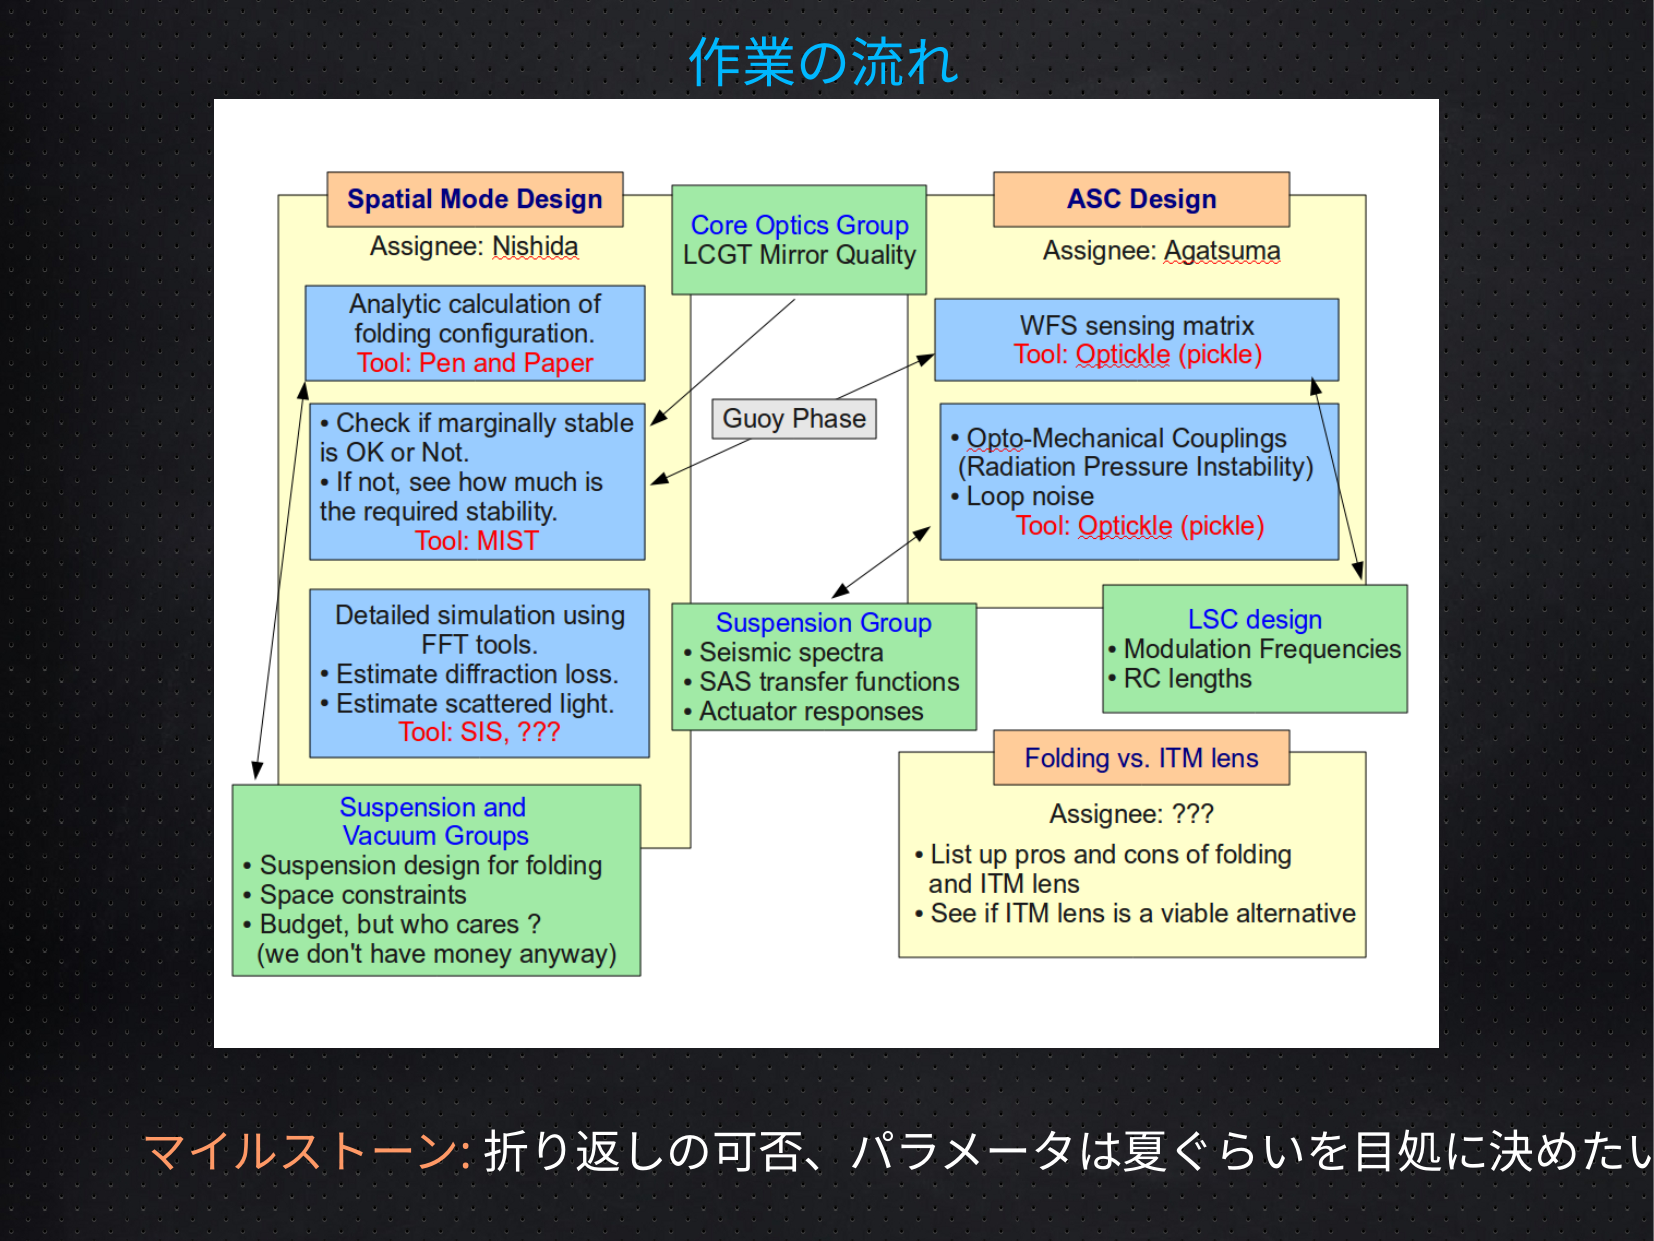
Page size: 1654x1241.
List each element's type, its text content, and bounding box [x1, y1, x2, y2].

picture [0, 0, 1654, 1241]
text_box マイルストーン: 折り返しの可否、パラメータは夏ぐらいを目処に決めたい [126, 1108, 1541, 1170]
title 作業の流れ [79, 21, 1568, 97]
